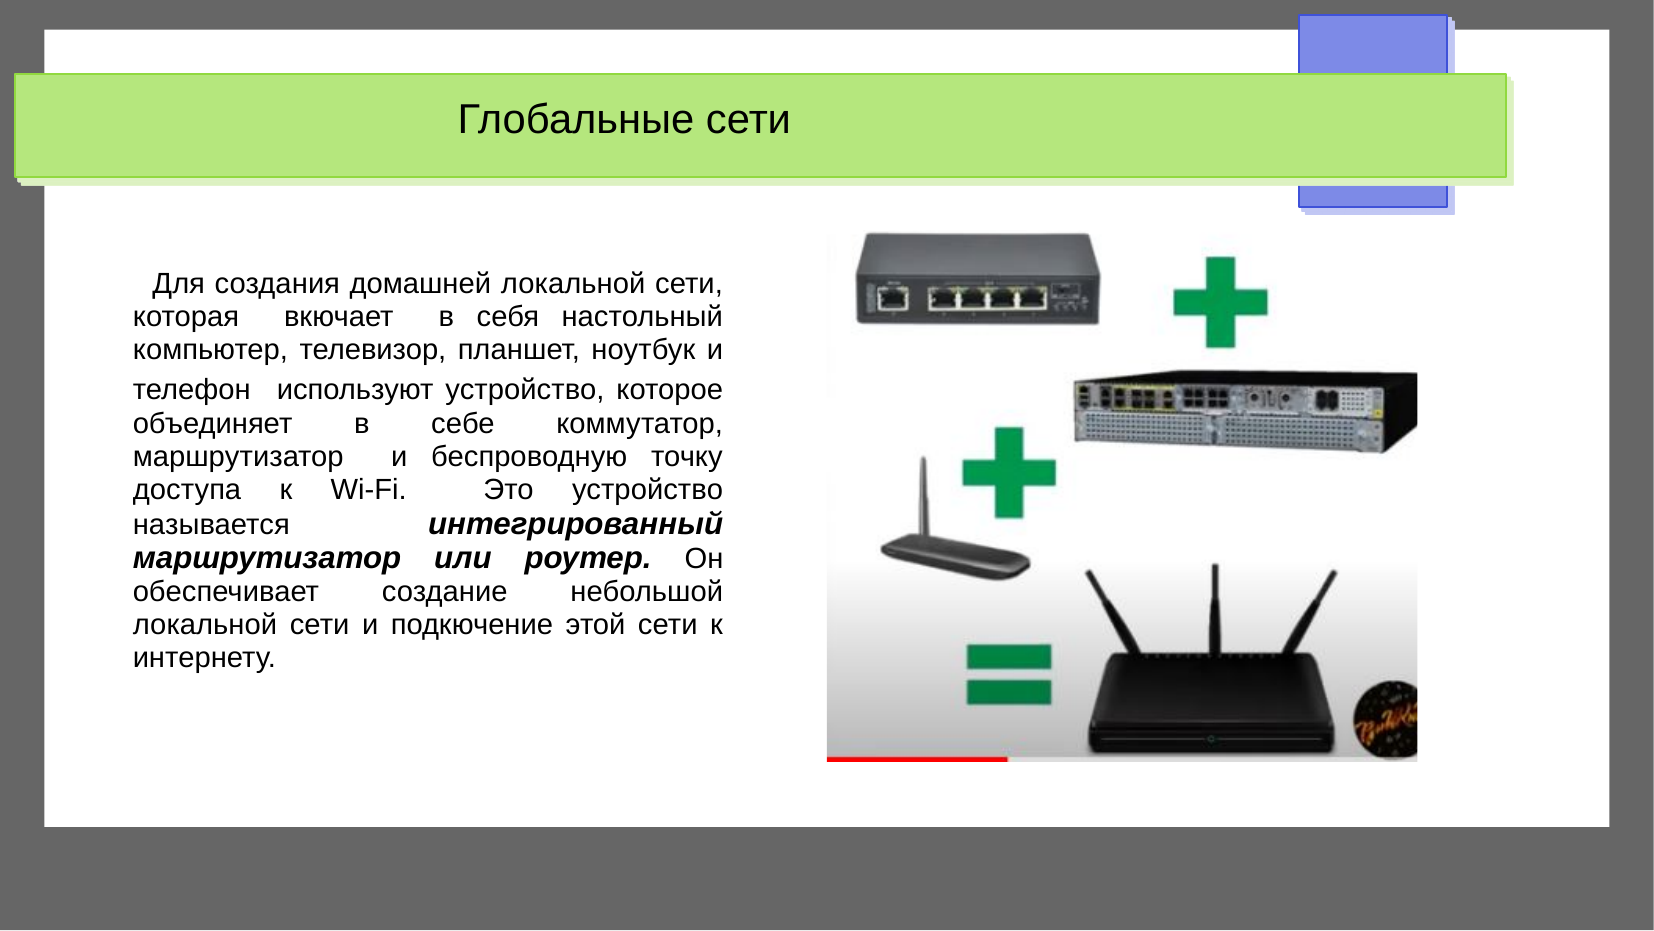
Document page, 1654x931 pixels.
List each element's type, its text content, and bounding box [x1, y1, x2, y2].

picture [826, 230, 1418, 762]
text_box Для создания домашней локальной сети, которая вкючает в себя настольный компьютер, телевизор, планшет, ноутбук и телефон используют устройство, которое объединяет в себе коммутатор, маршрутизатор и беспроводную точку доступа к Wi-Fi. Это устройство называется интегрированный маршрутизатор или роутер. Он обеспечивает создание небольшой локальной сети и подкючение этой сети к интернету. [118, 259, 739, 762]
text_box Глобальные сети [442, 88, 806, 150]
